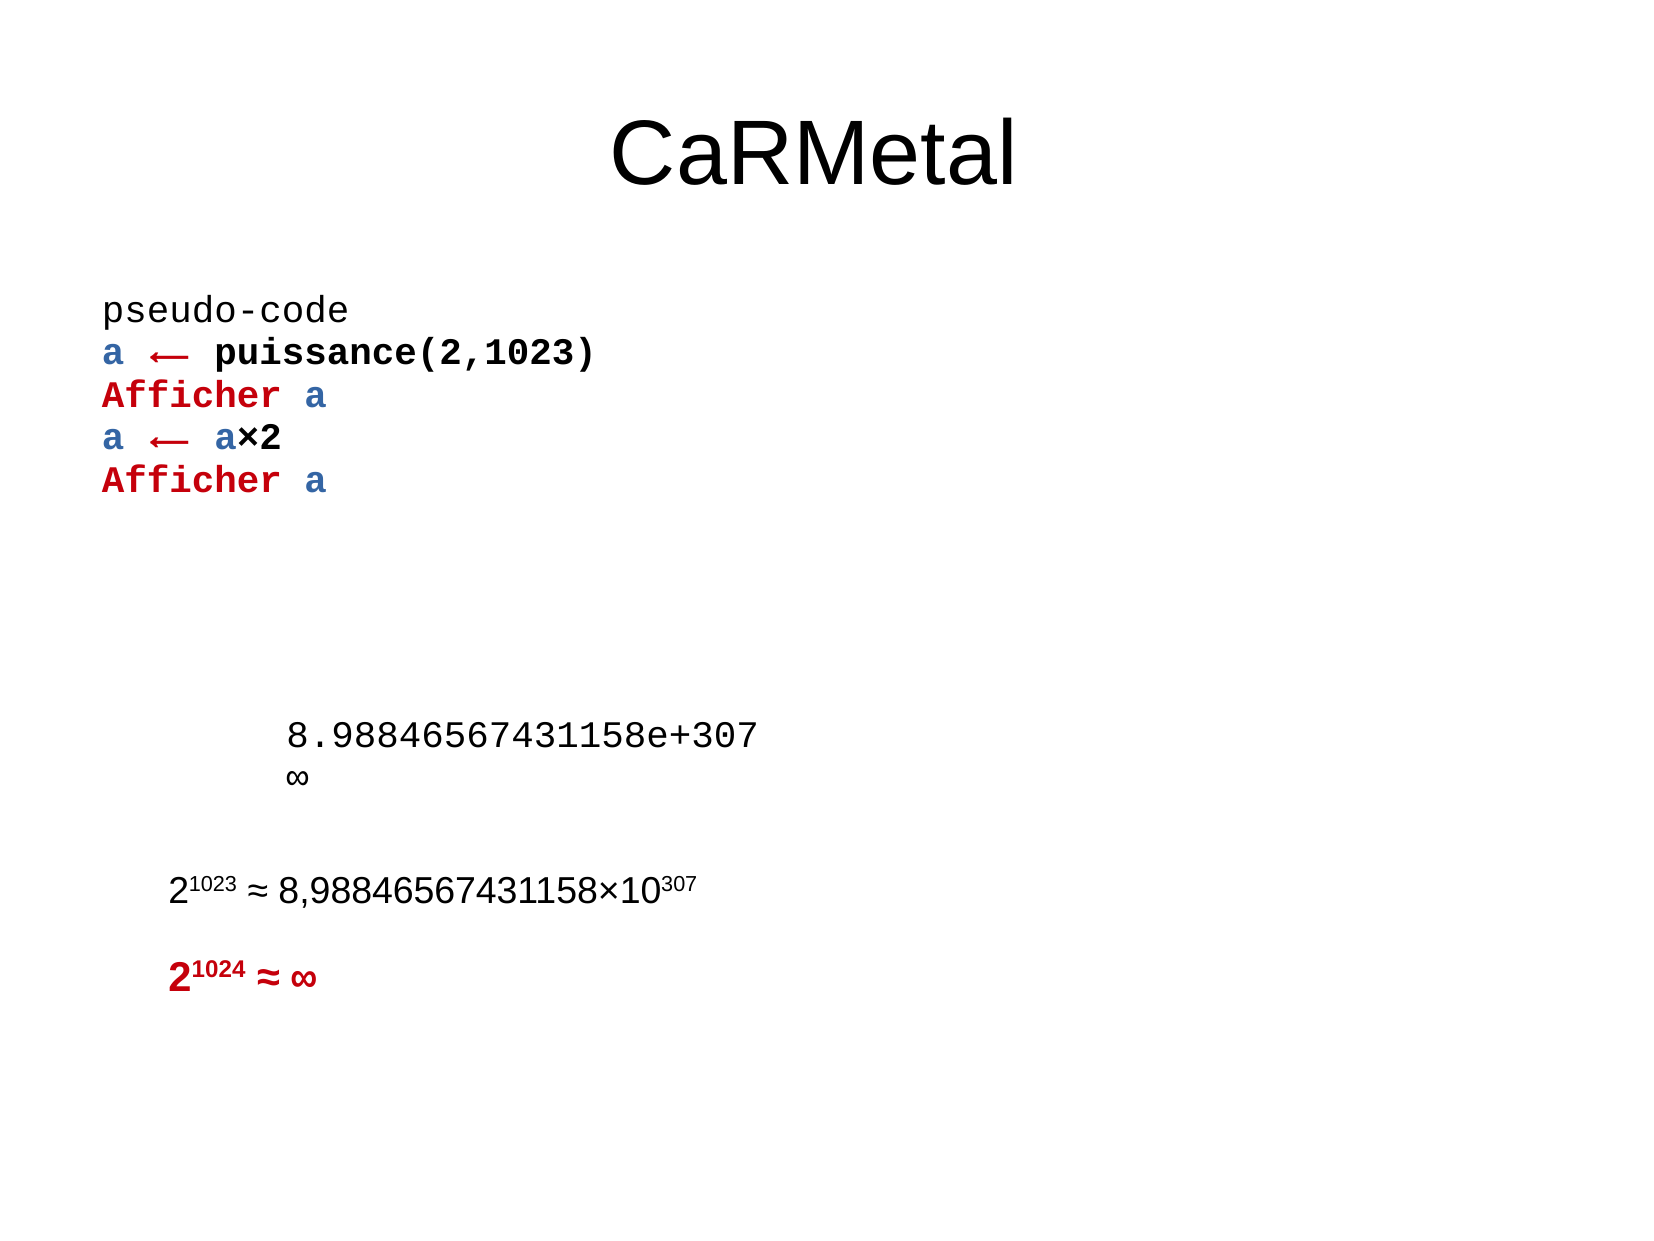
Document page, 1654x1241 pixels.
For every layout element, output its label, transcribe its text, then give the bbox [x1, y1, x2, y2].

text_box 8.98846567431158e+307 ∞ [271, 708, 774, 809]
text_box pseudo-code a ⟵ puissance(2,1023) Afficher a a ⟵ a×2 Afficher a [87, 283, 721, 596]
title CaRMetal [82, 49, 1571, 257]
text_box 21023 ≈ 8,98846567431158×10307 21024 ≈ ∞ [153, 862, 715, 1012]
